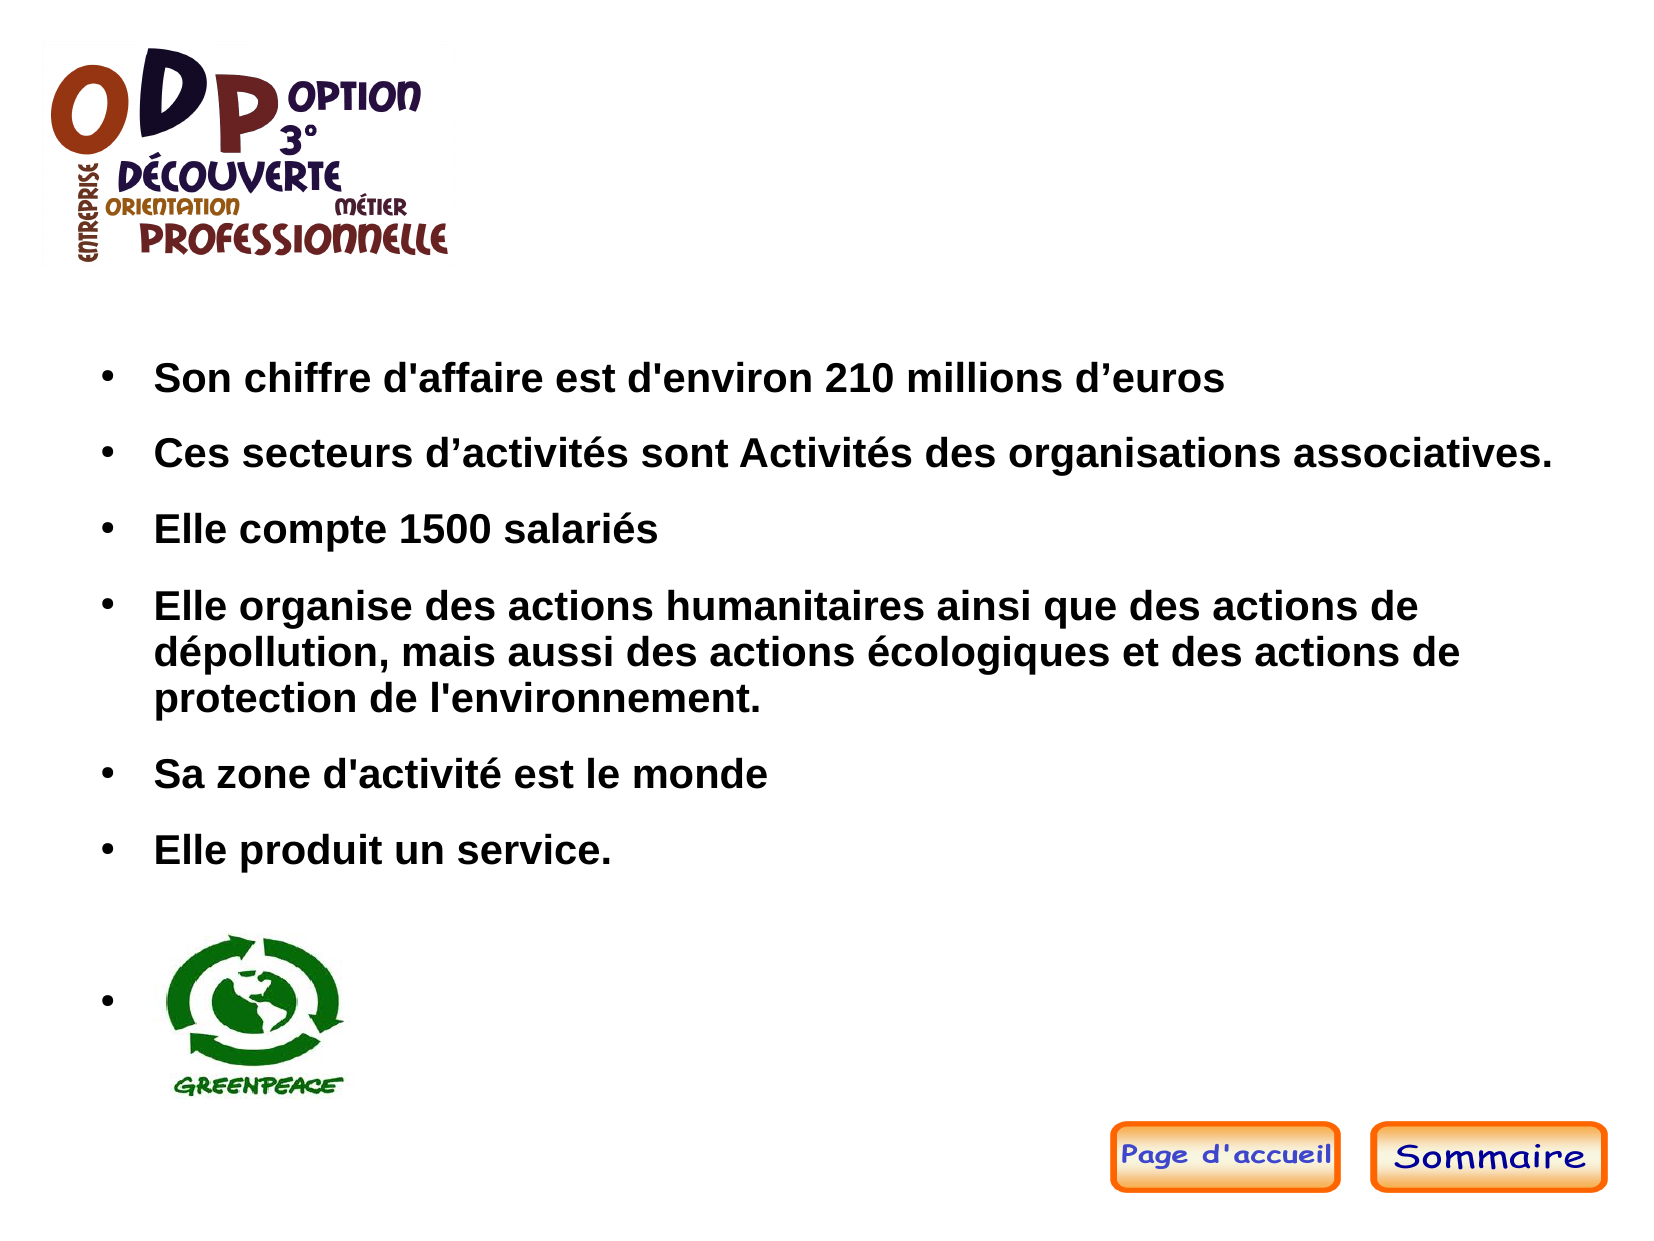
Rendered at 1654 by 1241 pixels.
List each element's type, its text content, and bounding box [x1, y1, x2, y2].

picture [43, 41, 455, 266]
picture [1370, 1121, 1608, 1193]
picture [153, 933, 355, 1146]
picture [1110, 1121, 1341, 1193]
list Son chiffre d'affaire est d'environ 210 millions d’euros Ces secteurs d’activités sont Activités des organisations associatives. Elle compte 1500 salariés Elle organise des actions humanitaires ainsi que des actions de dépollution, mais aussi des actions écologiques et des actions de protection de l'environnement. Sa zone d'activité est le monde Elle produit un service. [82, 354, 1571, 1109]
